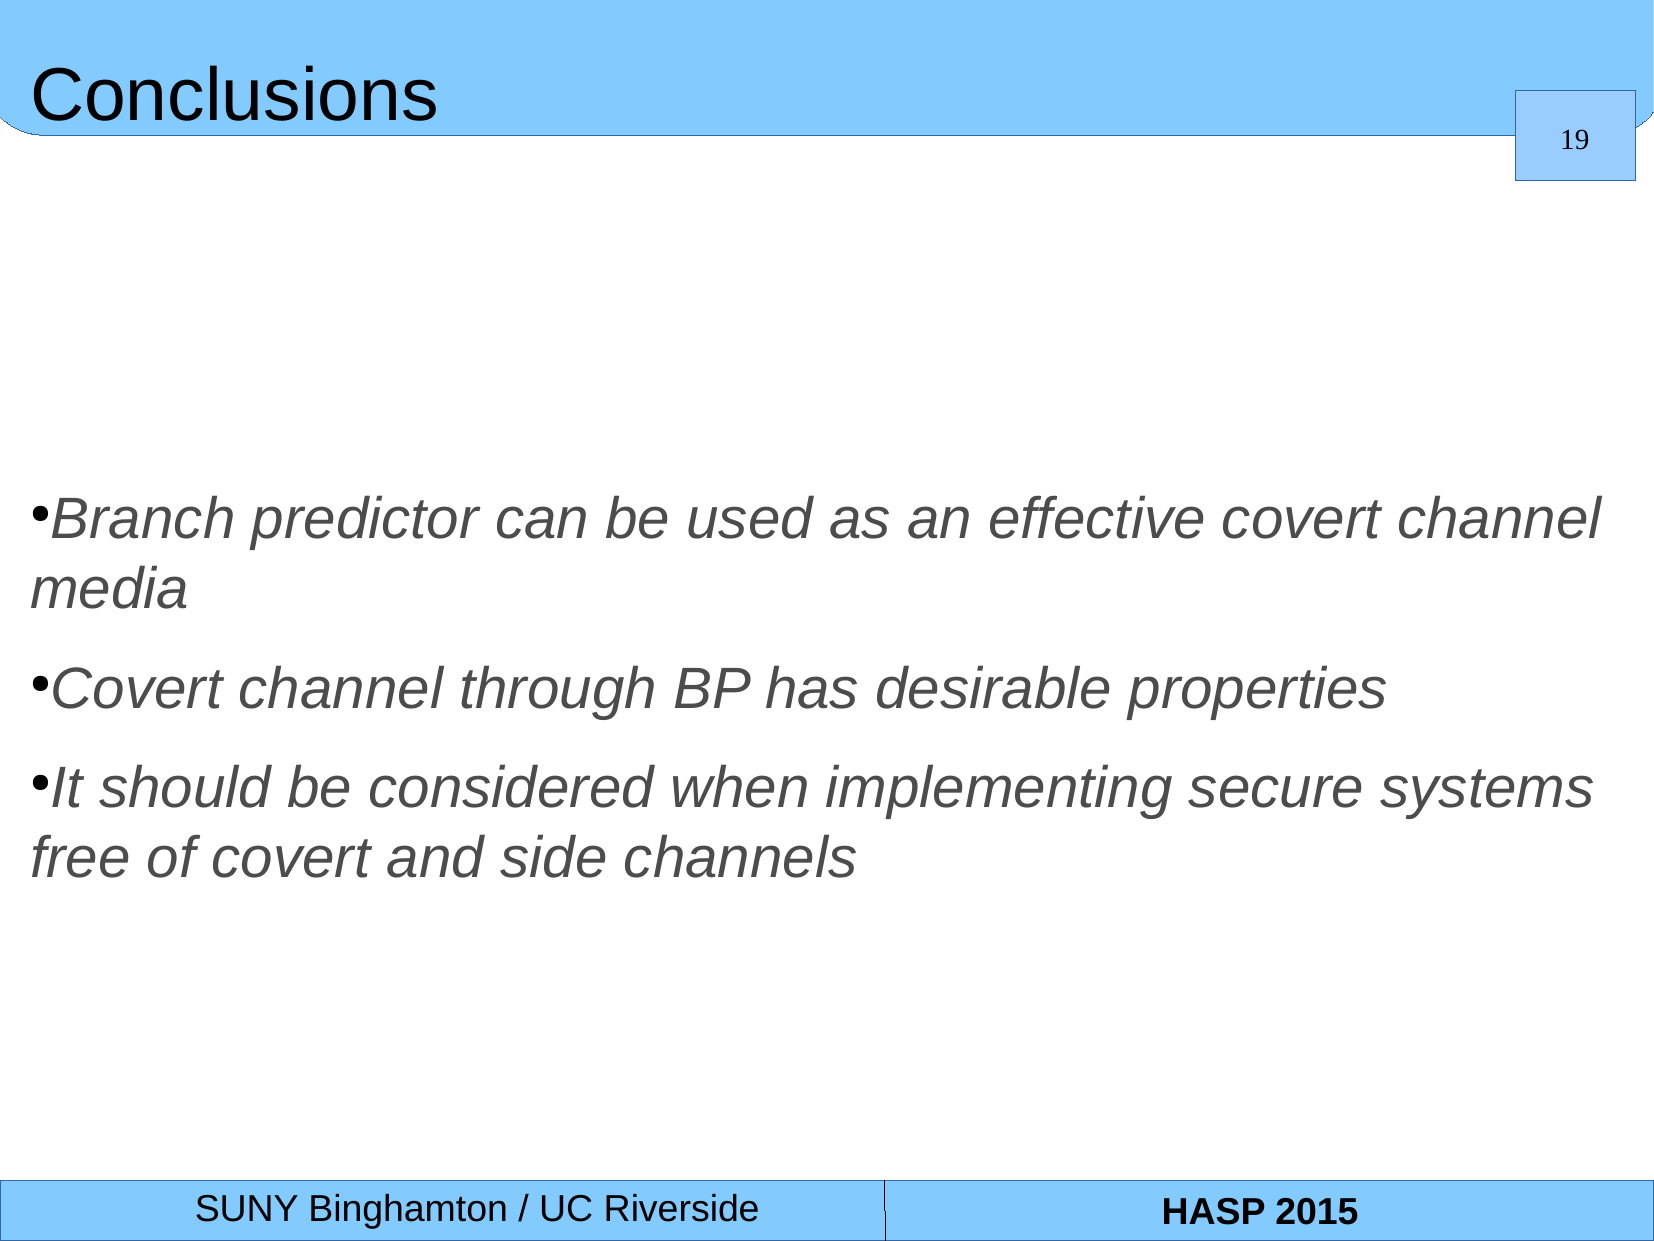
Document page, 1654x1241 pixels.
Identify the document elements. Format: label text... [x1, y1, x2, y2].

text_box [1515, 131, 1636, 166]
title Conclusions [30, 45, 1636, 131]
list Branch predictor can be used as an effective covert channel media Covert channel through BP has desirable properties It should be considered when implementing secure systems free of covert and side channels [30, 480, 1636, 1201]
